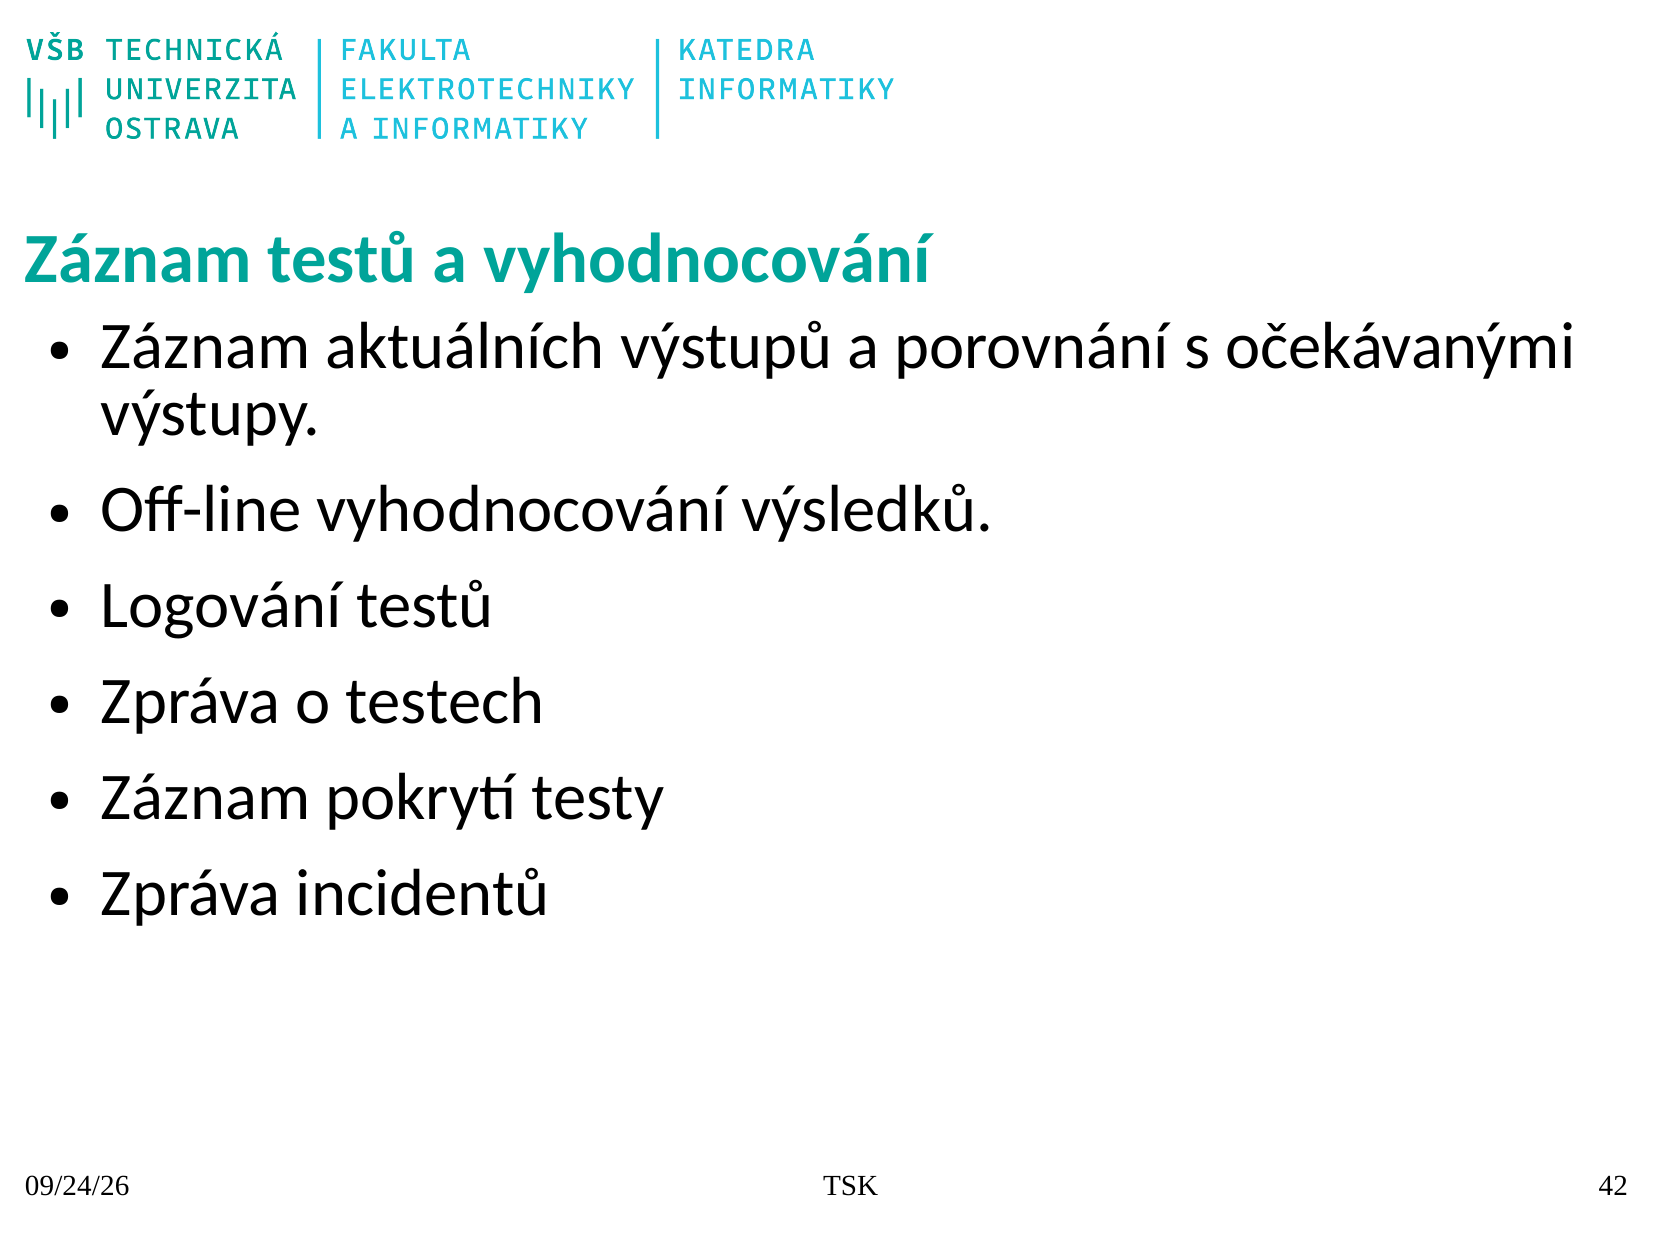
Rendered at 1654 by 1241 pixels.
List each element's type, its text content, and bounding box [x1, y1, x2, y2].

picture [26, 31, 894, 139]
title Záznam testů a vyhodnocování [24, 169, 1629, 300]
list Záznam aktuálních výstupů a porovnání s očekávanými výstupy. Off-line vyhodnocování výsledků. Logování testů Zpráva o testech Záznam pokrytí testy Zpráva incidentů [30, 318, 1629, 1146]
